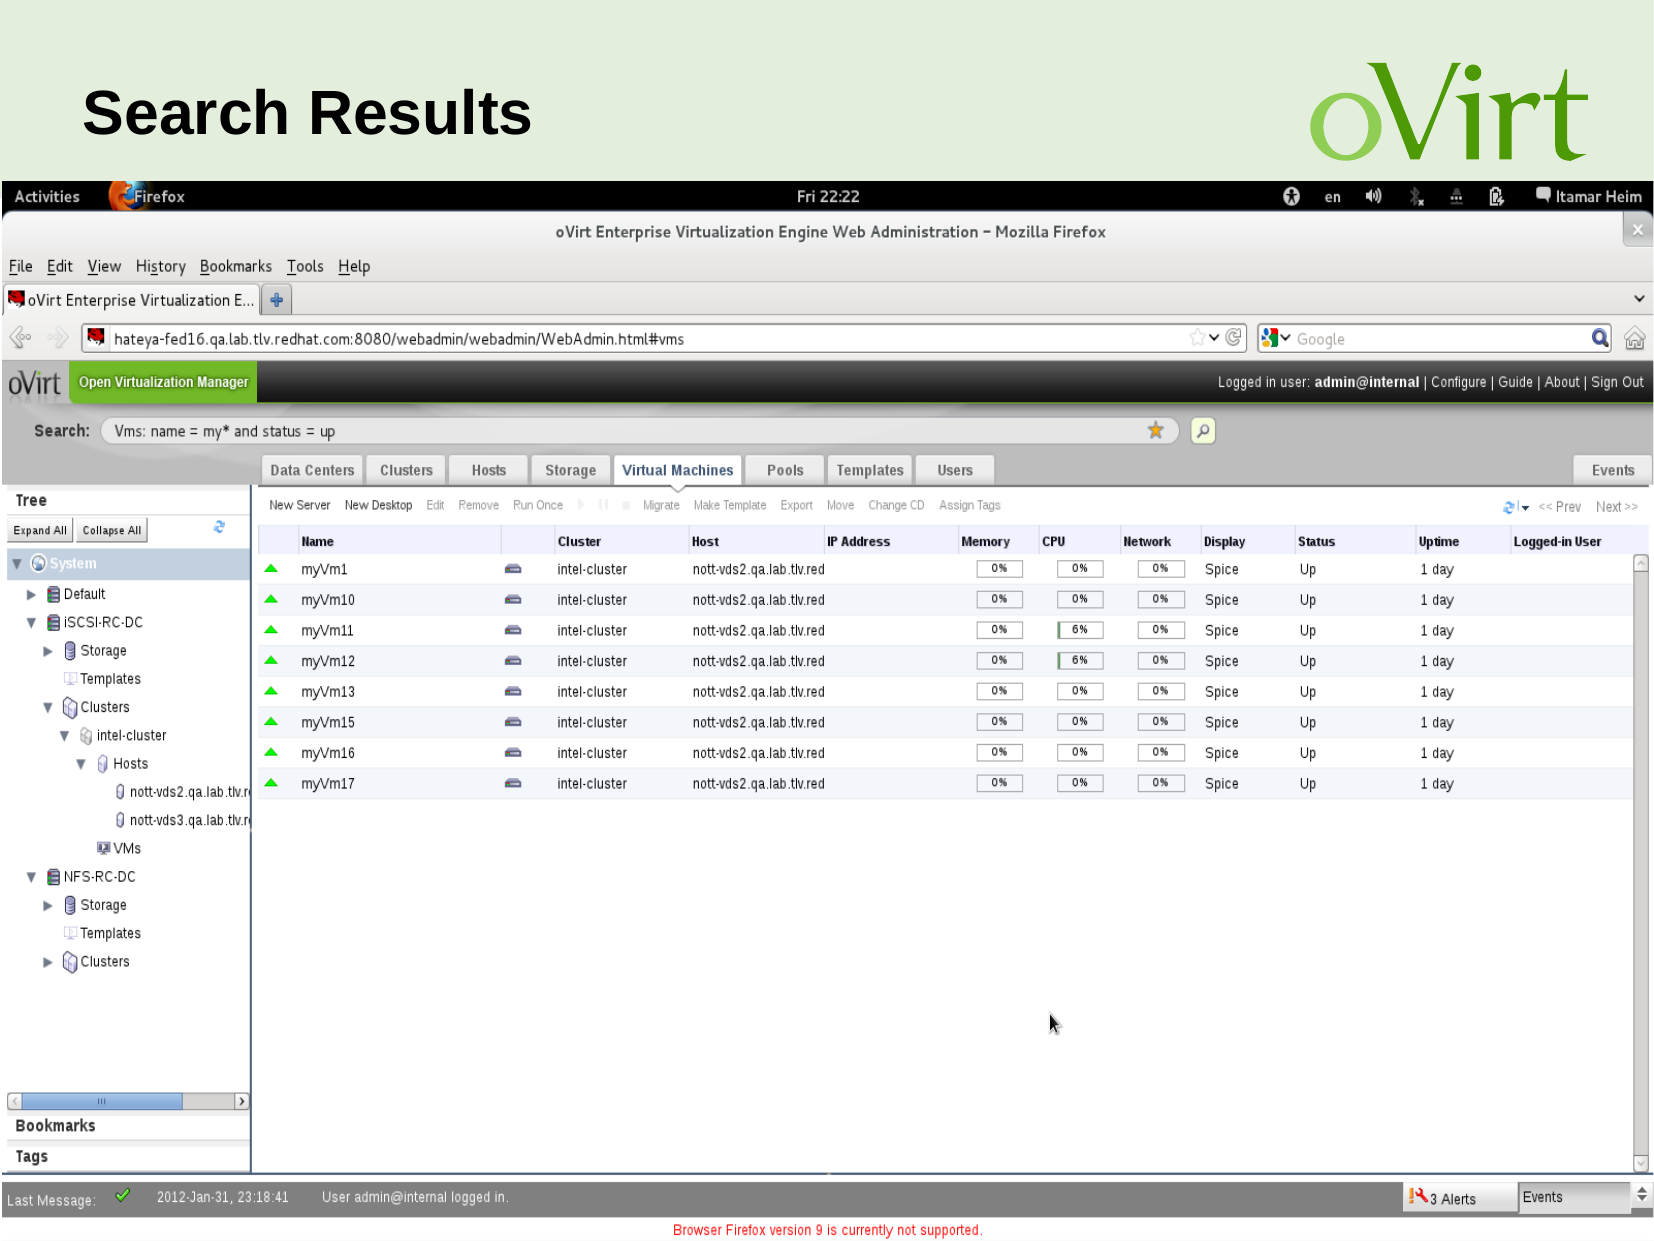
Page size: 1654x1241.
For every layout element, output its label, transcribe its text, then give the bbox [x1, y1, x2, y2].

title Search Results [82, 37, 1571, 181]
picture [2, 181, 1654, 1241]
